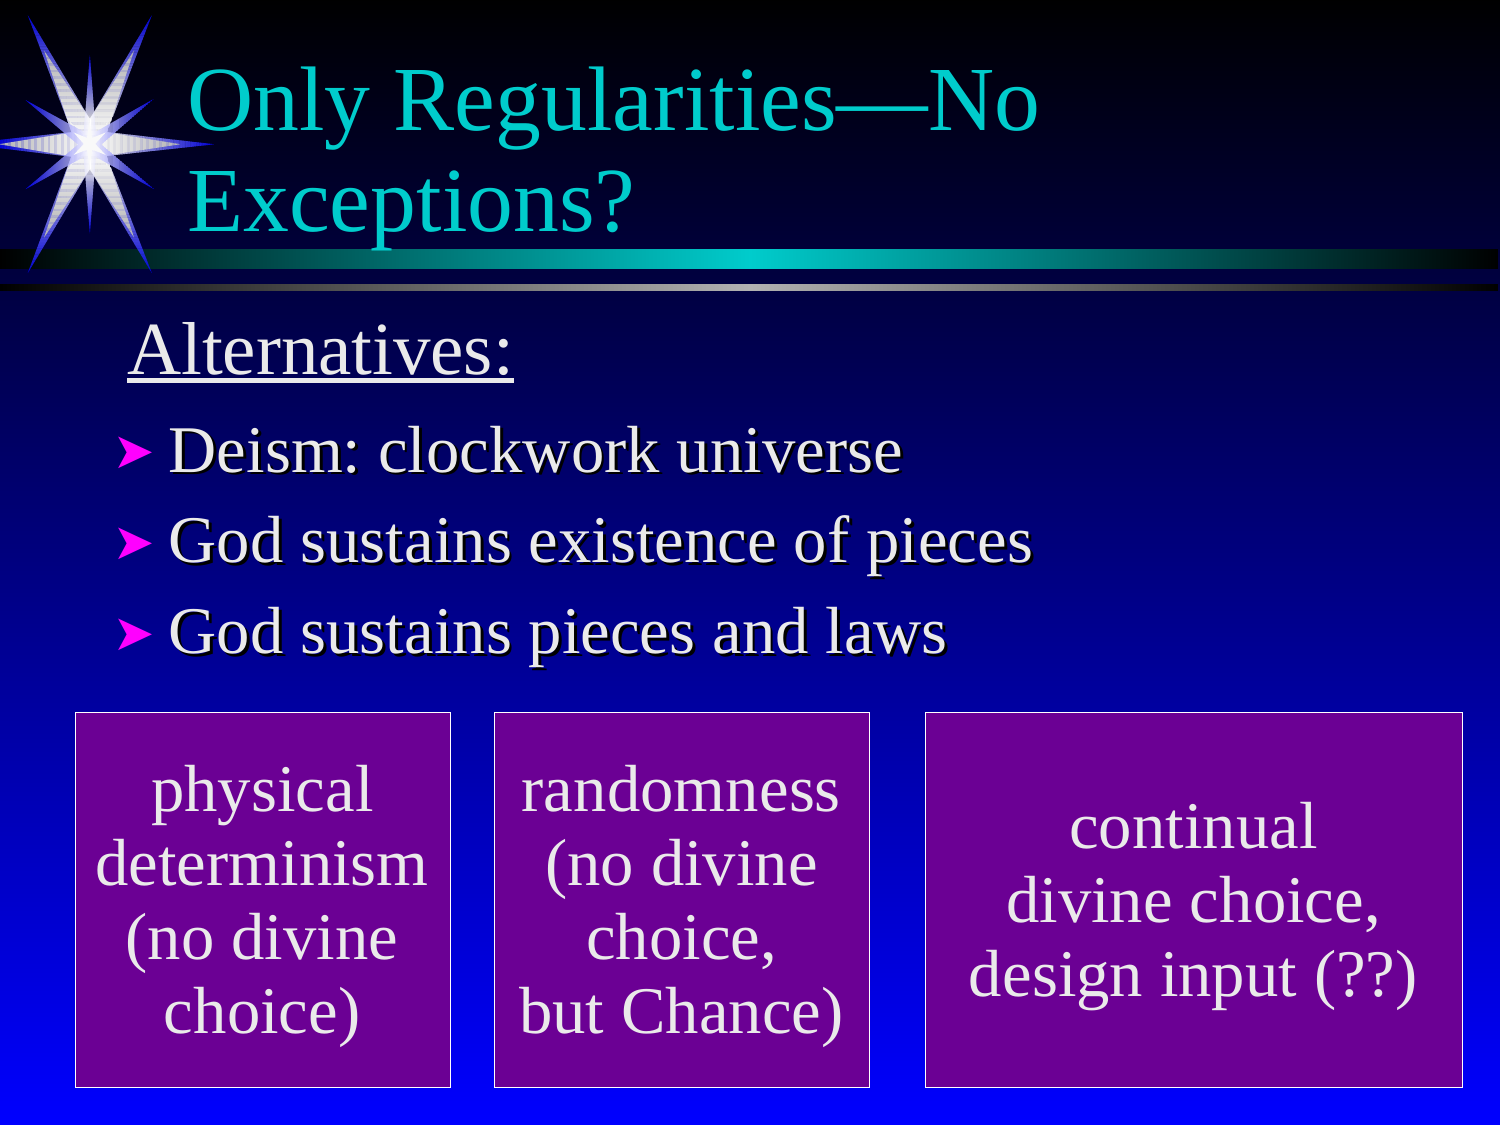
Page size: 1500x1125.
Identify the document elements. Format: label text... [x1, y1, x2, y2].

text_box Alternatives: [112, 299, 901, 398]
list Deism: clockwork universe God sustains existence of pieces God sustains pieces and laws [112, 412, 1388, 713]
text_box physical determinism (no divine choice) [75, 712, 451, 1088]
text_box continual divine choice, design input (??) [925, 712, 1463, 1088]
title Only Regularities—No Exceptions? [187, 48, 1463, 252]
text_box randomness (no divine choice, but Chance) [494, 712, 870, 1088]
